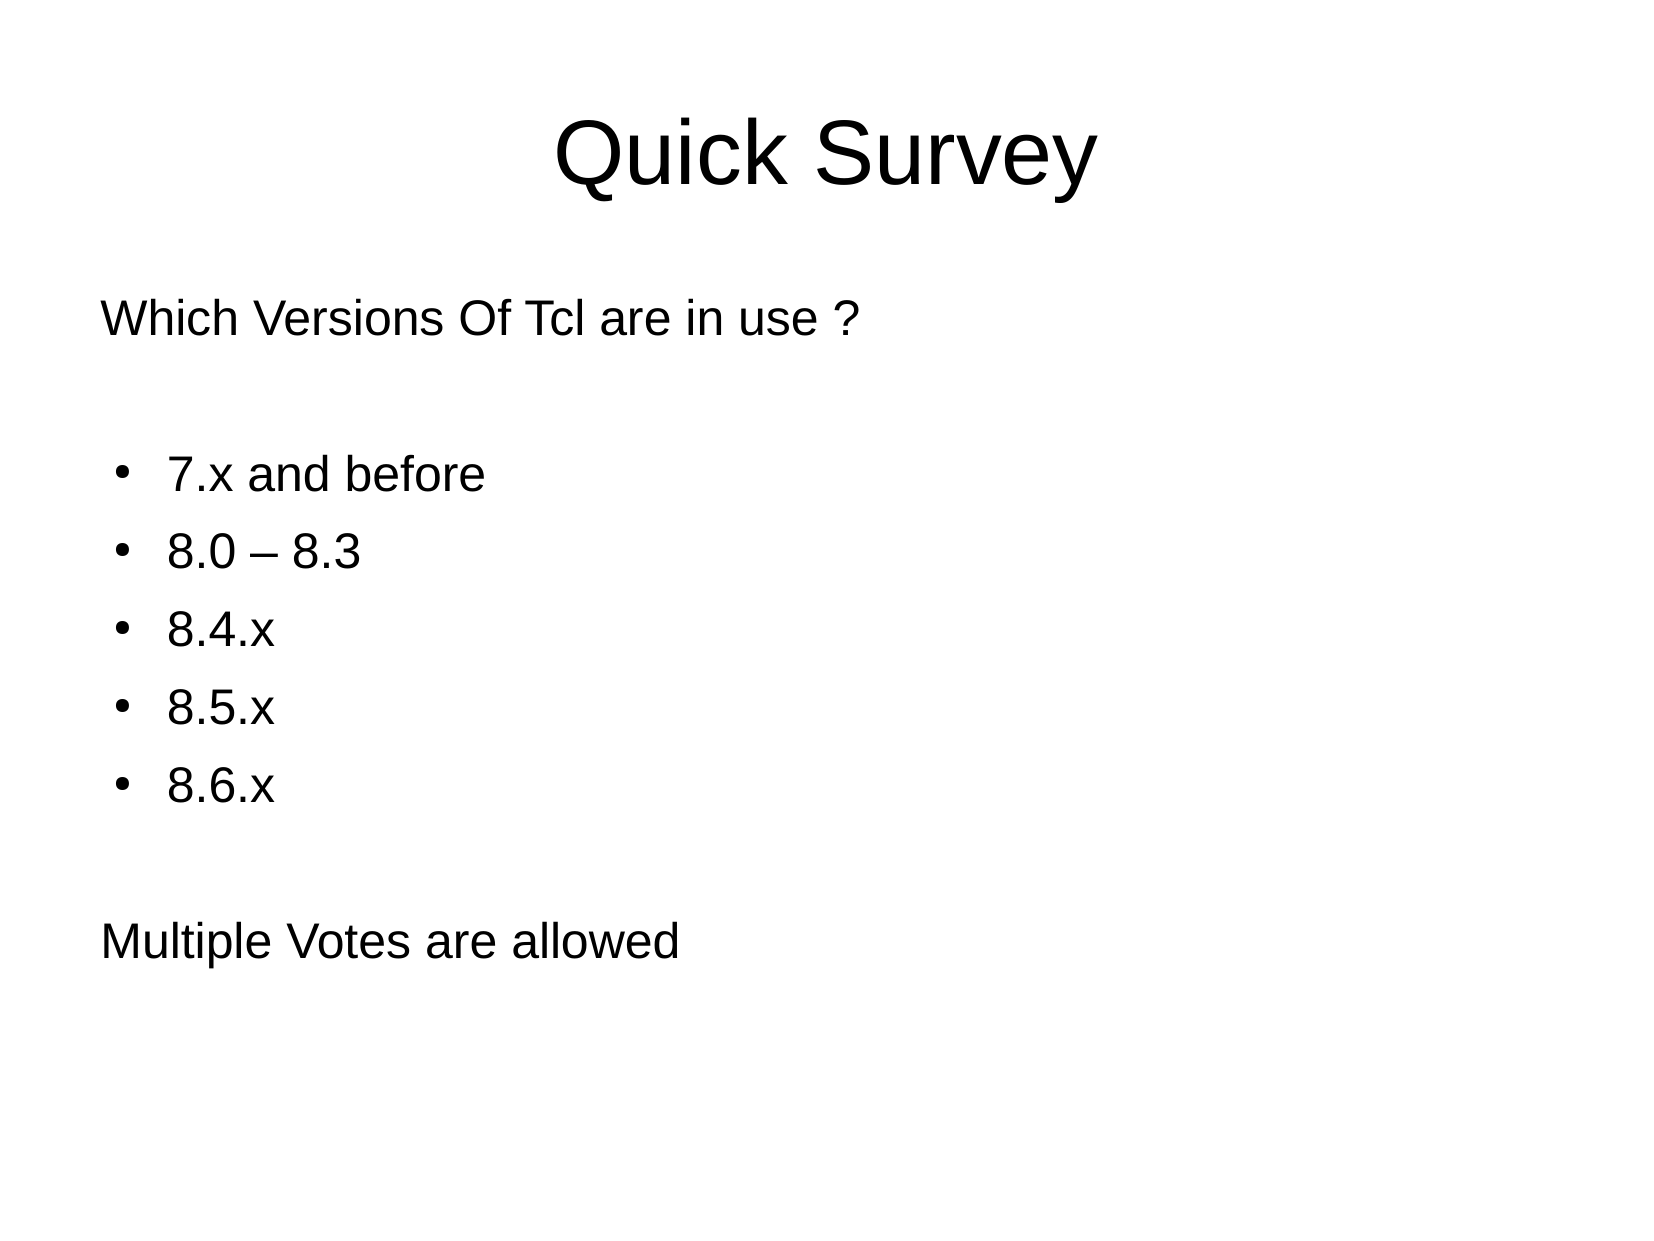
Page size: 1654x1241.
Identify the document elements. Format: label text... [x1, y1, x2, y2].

title Quick Survey [82, 56, 1571, 250]
list Which Versions Of Tcl are in use ? 7.x and before 8.0 – 8.3 8.4.x 8.5.x 8.6.x Multiple Votes are allowed [82, 290, 1571, 1220]
